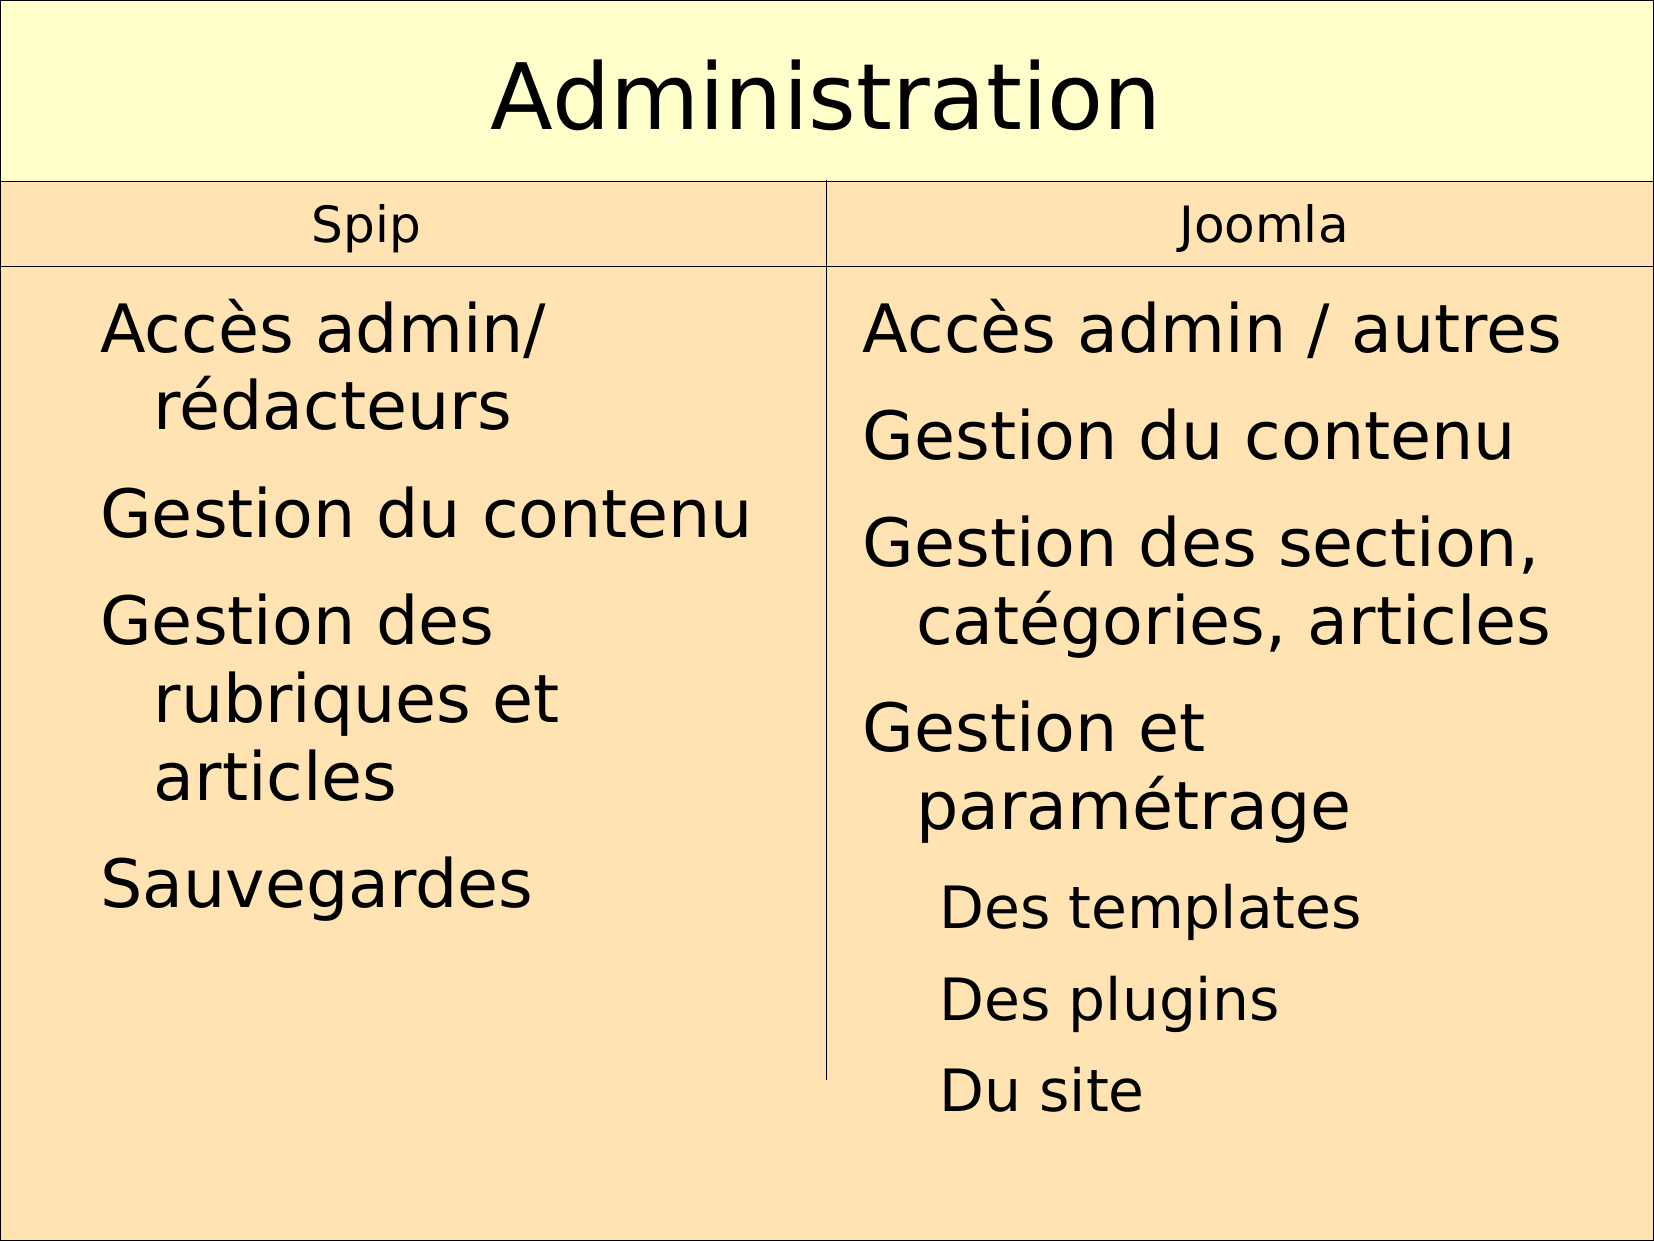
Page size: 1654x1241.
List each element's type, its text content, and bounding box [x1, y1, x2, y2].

list Accès admin/ rédacteurs Gestion du contenu Gestion des rubriques et articles Sauvegardes [82, 290, 809, 1109]
list Accès admin / autres Gestion du contenu Gestion des section, catégories, articles Gestion et paramétrage Des templates Des plugins Du site [845, 290, 1654, 1126]
title Administration [82, 37, 1571, 158]
